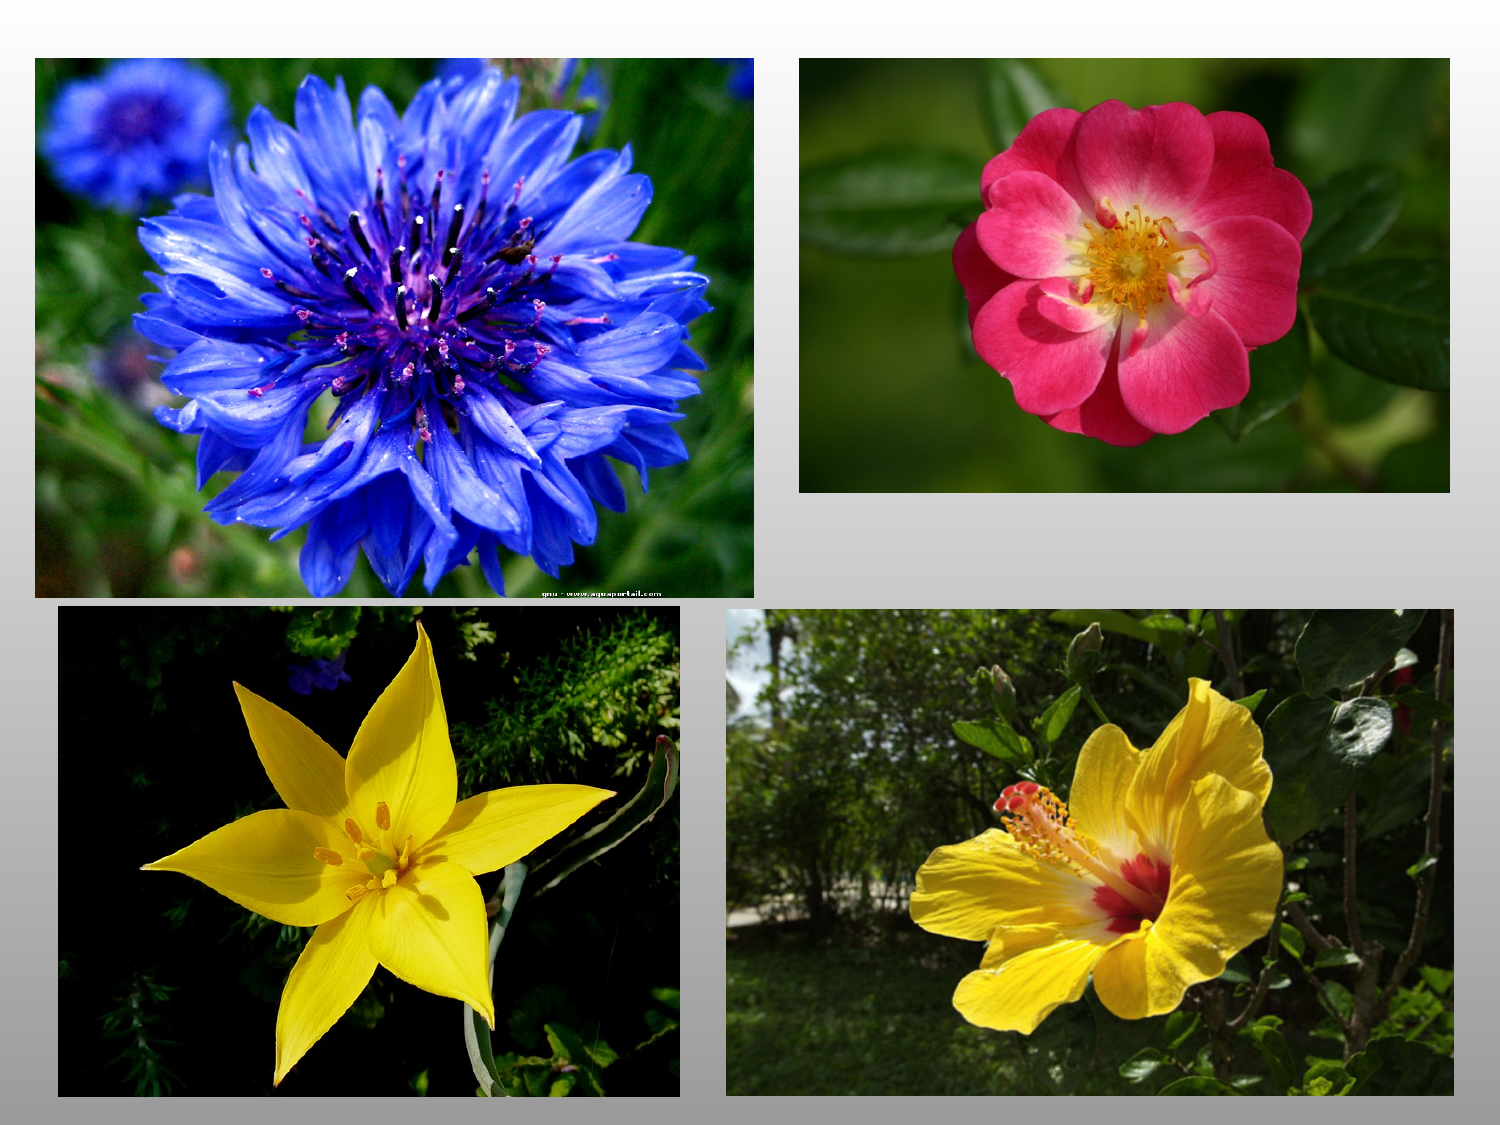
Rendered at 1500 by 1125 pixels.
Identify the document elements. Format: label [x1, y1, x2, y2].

picture [799, 58, 1450, 493]
picture [58, 606, 680, 1097]
picture [726, 609, 1454, 1096]
picture [35, 58, 754, 598]
